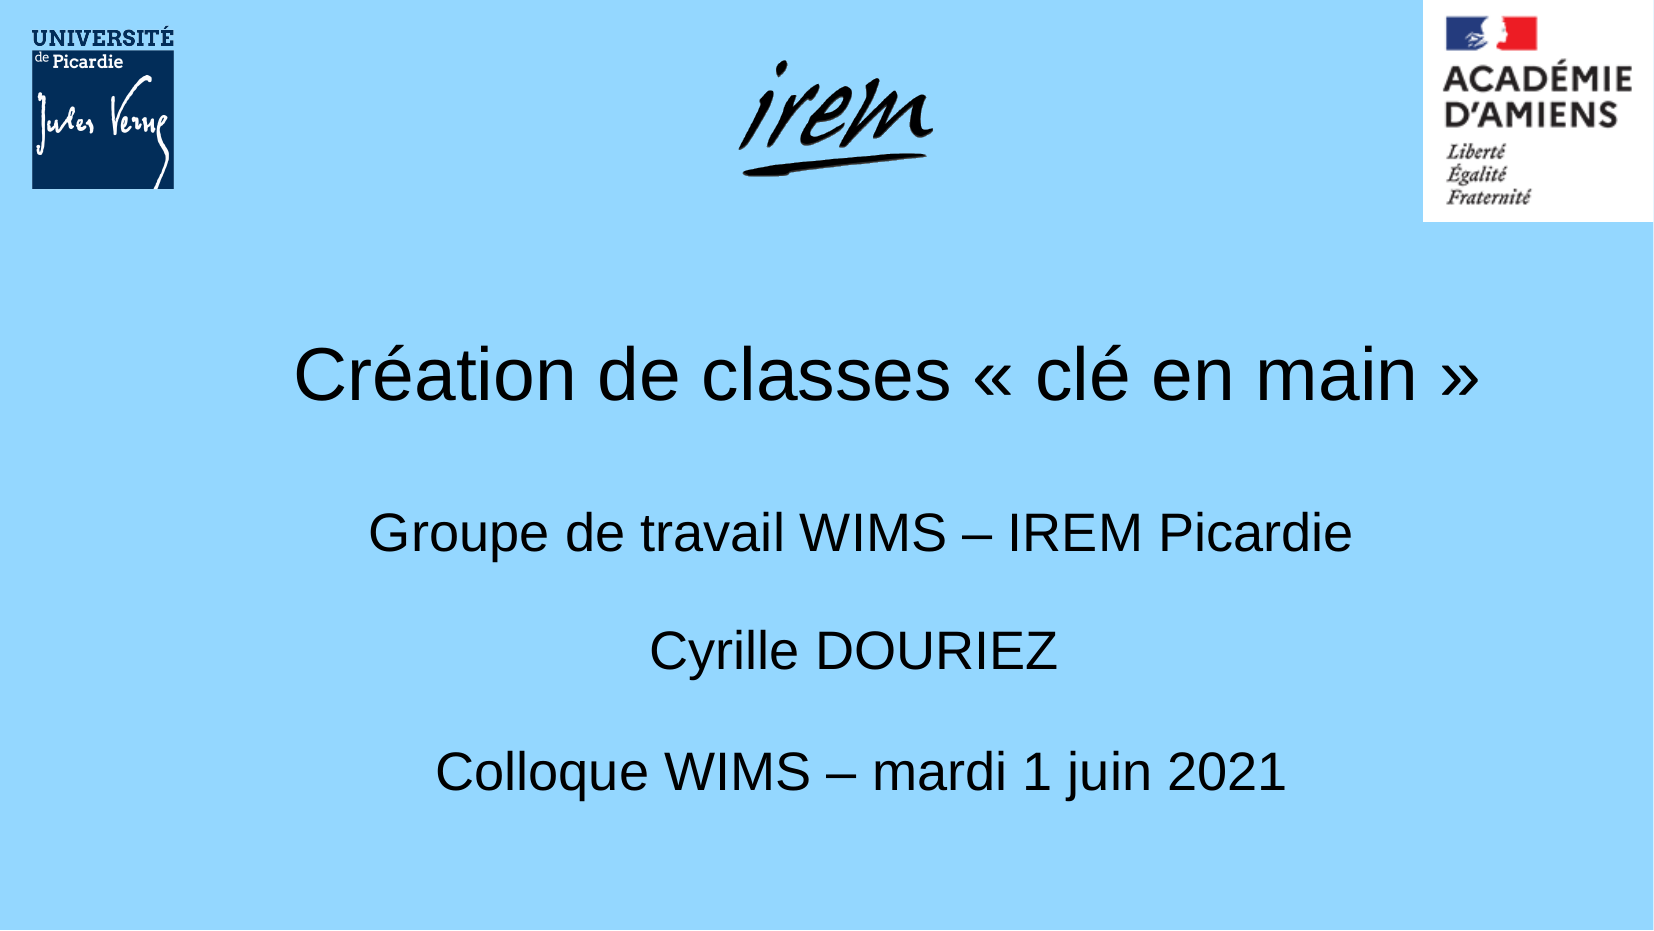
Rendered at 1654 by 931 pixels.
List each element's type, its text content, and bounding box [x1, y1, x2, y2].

picture [21, 21, 183, 199]
title Création de classes « clé en main » [236, 265, 1565, 473]
list Cyrille DOURIEZ Colloque WIMS – mardi 1 juin 2021 [295, 620, 1359, 857]
picture [738, 58, 934, 178]
list Groupe de travail WIMS – IREM Picardie [295, 501, 1359, 620]
picture [1423, 0, 1654, 222]
